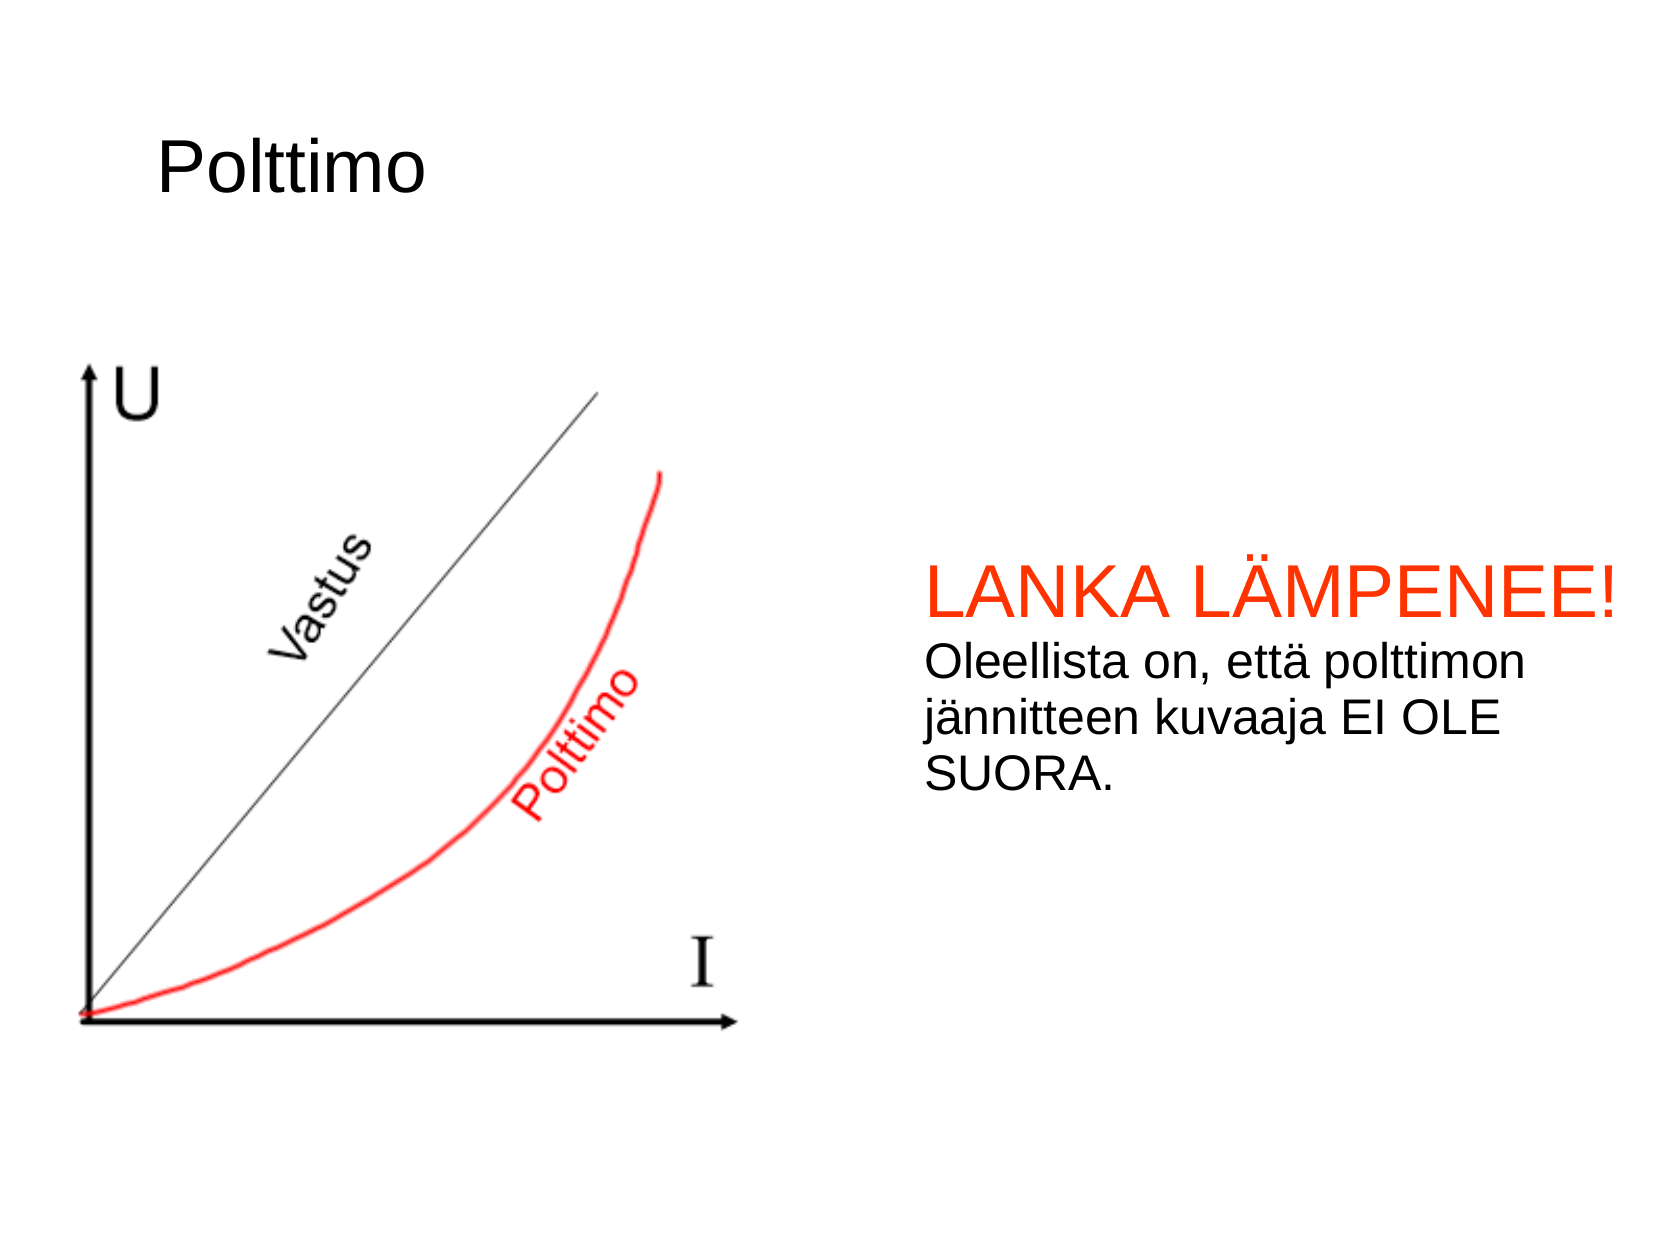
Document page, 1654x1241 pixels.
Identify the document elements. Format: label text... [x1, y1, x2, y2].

text_box Polttimo [141, 117, 874, 390]
text_box LANKA LÄMPENEE! Oleellista on, että polttimon jännitteen kuvaaja EI OLE SUORA. [909, 543, 1654, 816]
picture [27, 259, 780, 1073]
